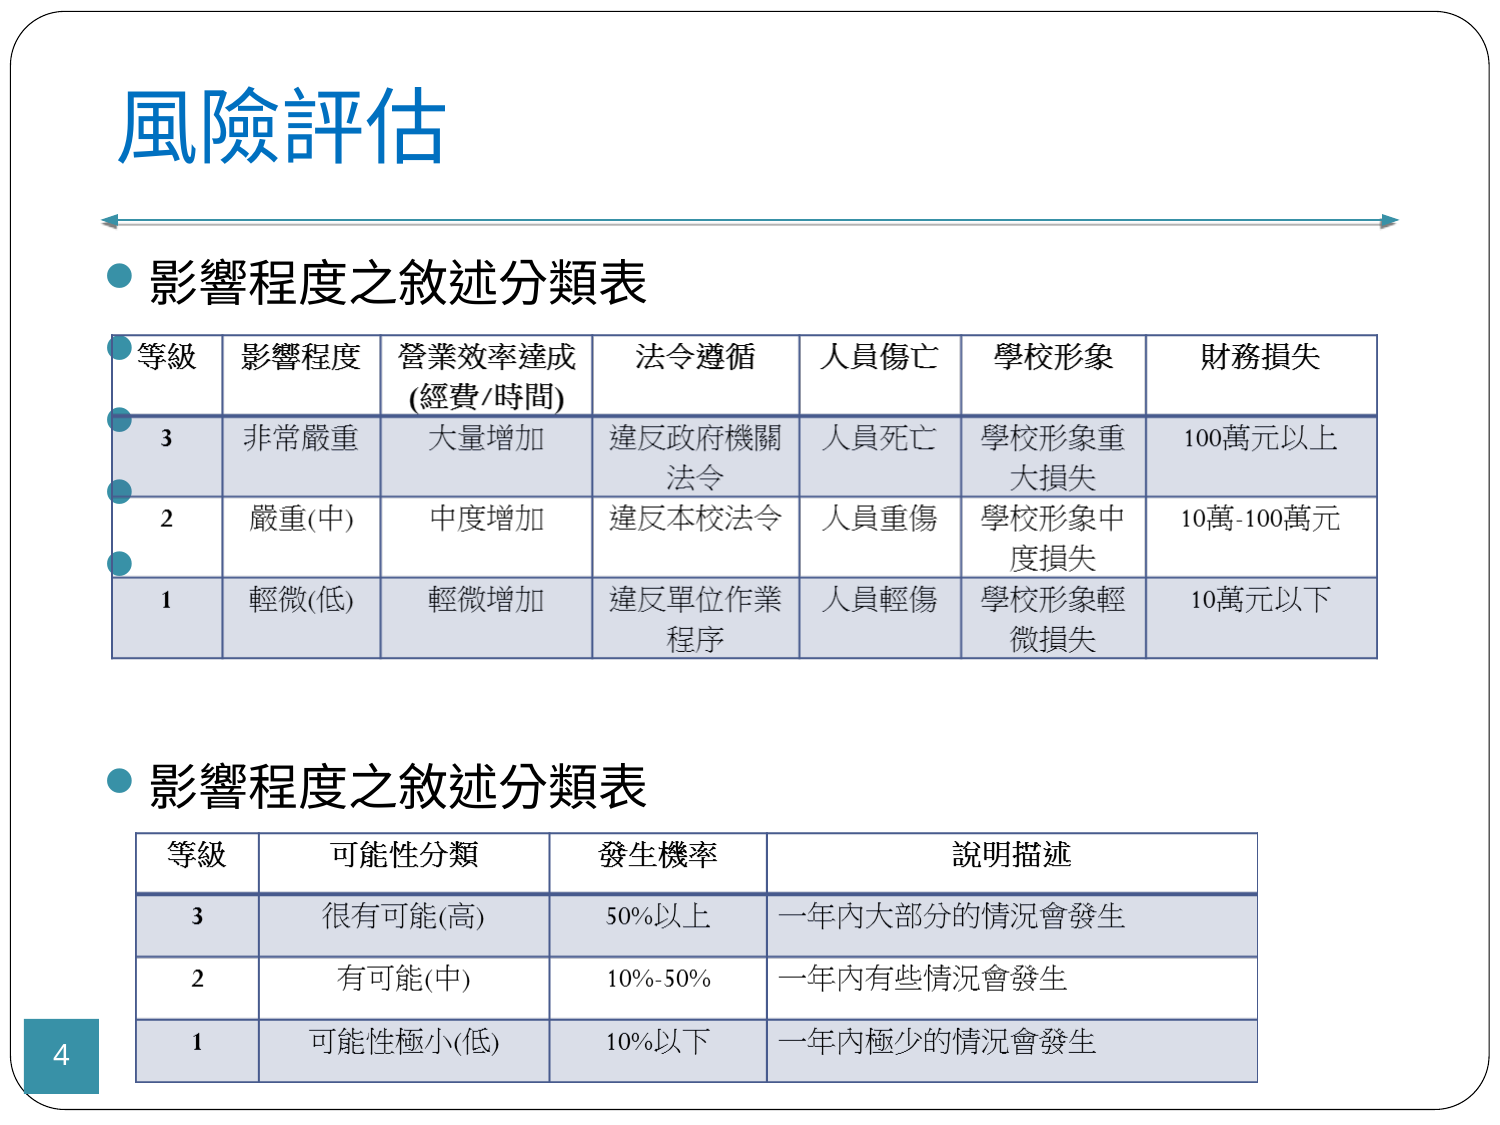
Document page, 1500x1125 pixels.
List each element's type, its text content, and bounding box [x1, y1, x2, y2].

picture [111, 329, 1378, 672]
text_box 4 [23, 1018, 99, 1094]
text_box 影響程度之敘述分類表 影響程度之敘述分類表 [88, 243, 1436, 1083]
picture [135, 828, 1258, 1084]
text_box 風險評估 [100, 66, 1308, 183]
